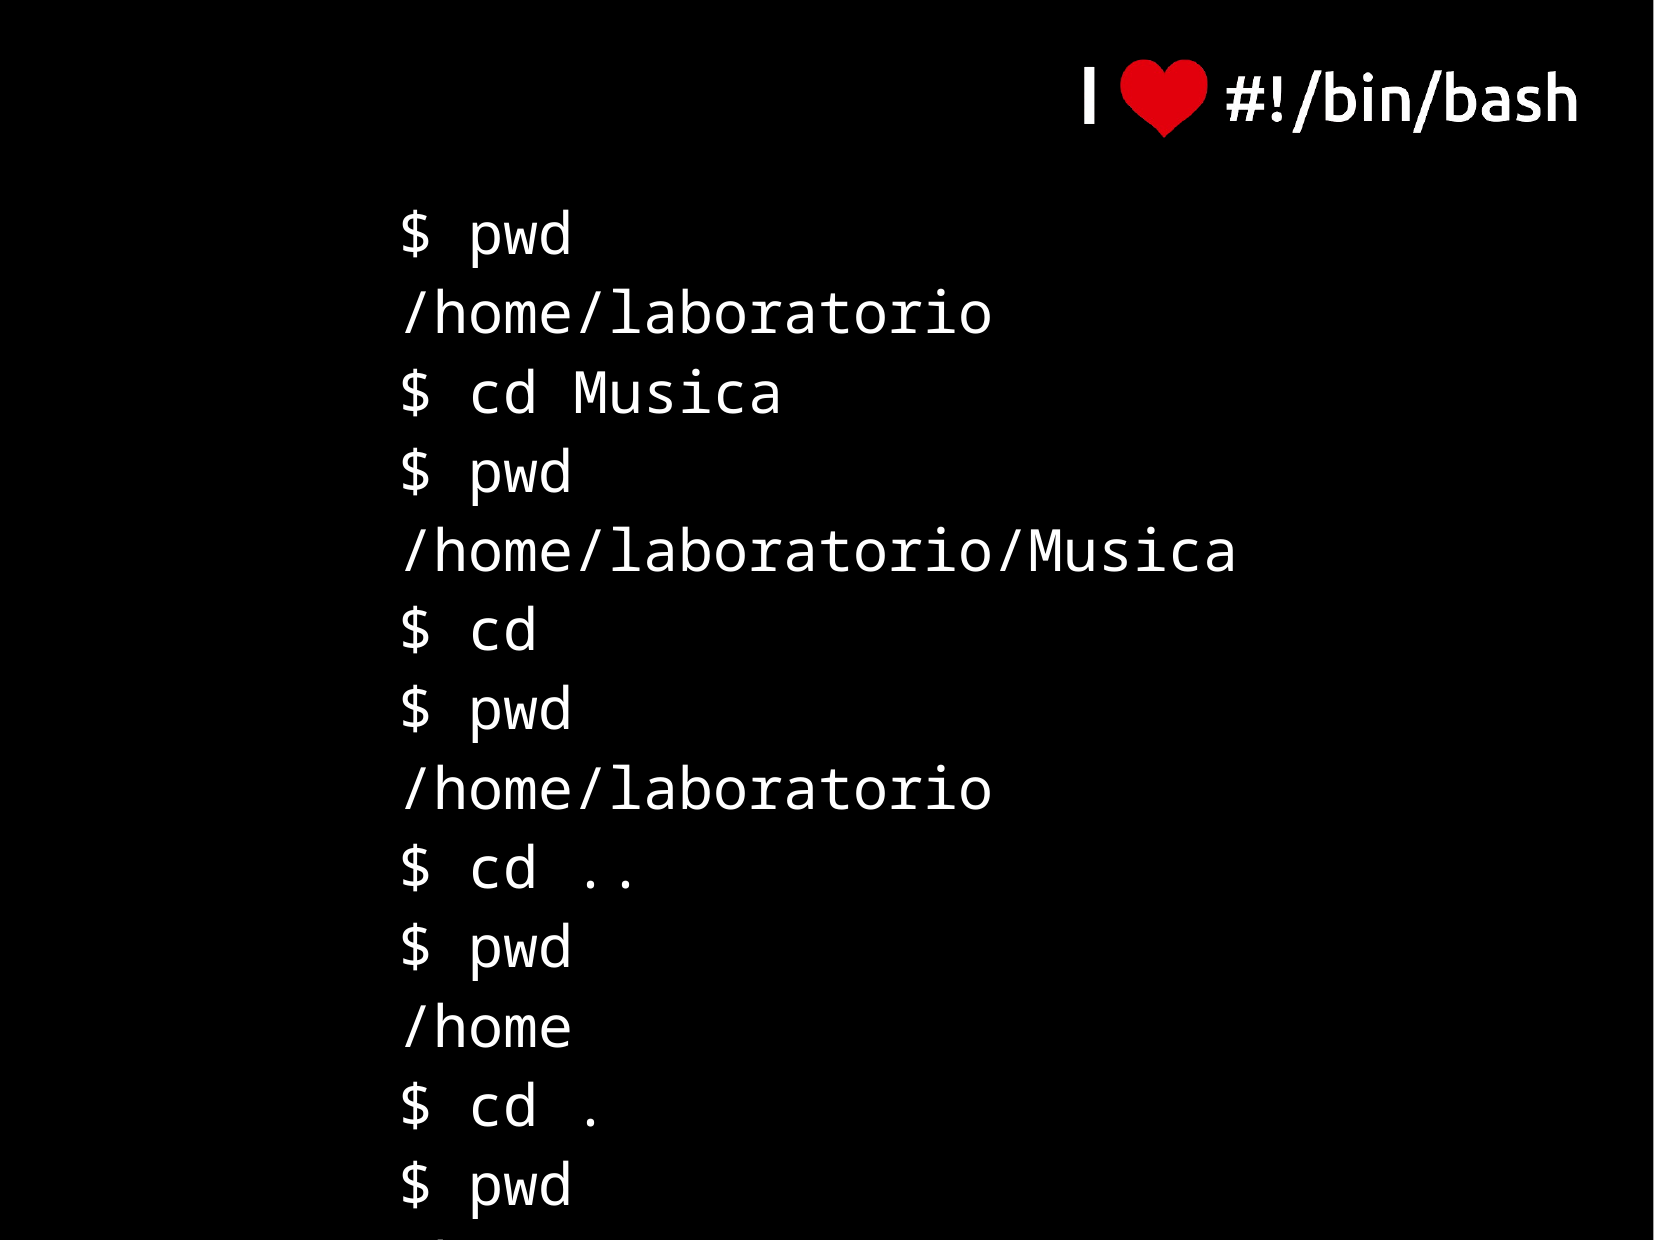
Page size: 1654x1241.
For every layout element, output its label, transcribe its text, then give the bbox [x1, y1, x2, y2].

text_box $ pwd /home/laboratorio $ cd Musica $ pwd /home/laboratorio/Musica $ cd $ pwd /home/laboratorio $ cd .. $ pwd /home $ cd . $ pwd /home [383, 184, 1387, 1149]
picture [1064, 45, 1595, 154]
